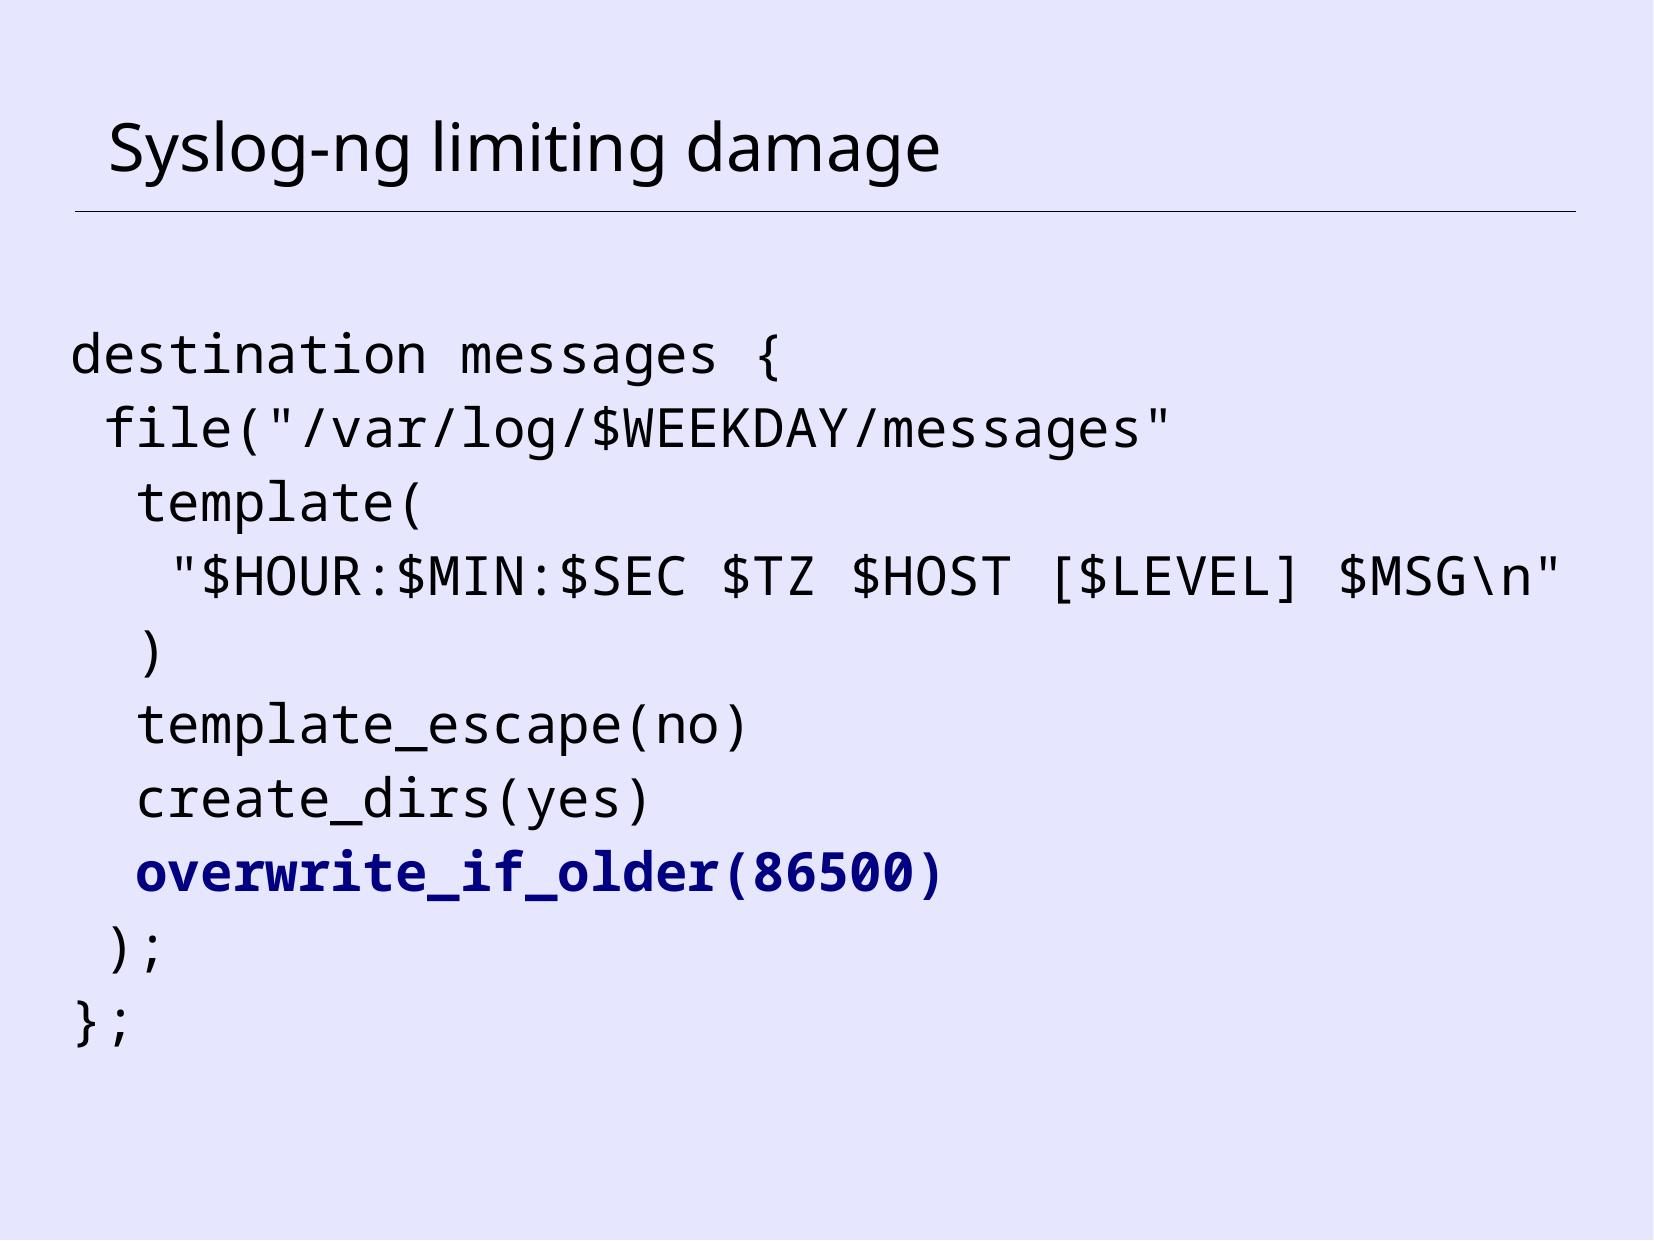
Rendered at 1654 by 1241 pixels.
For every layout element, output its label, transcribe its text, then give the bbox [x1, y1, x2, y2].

text_box Syslog-ng limiting damage [94, 93, 901, 186]
text_box destination messages { file("/var/log/$WEEKDAY/messages" template( "$HOUR:$MIN:$SEC $TZ $HOST [$LEVEL] $MSG\n" ) template_escape(no) create_dirs(yes) overwrite_if_older(86500) ); }; [55, 307, 1581, 994]
